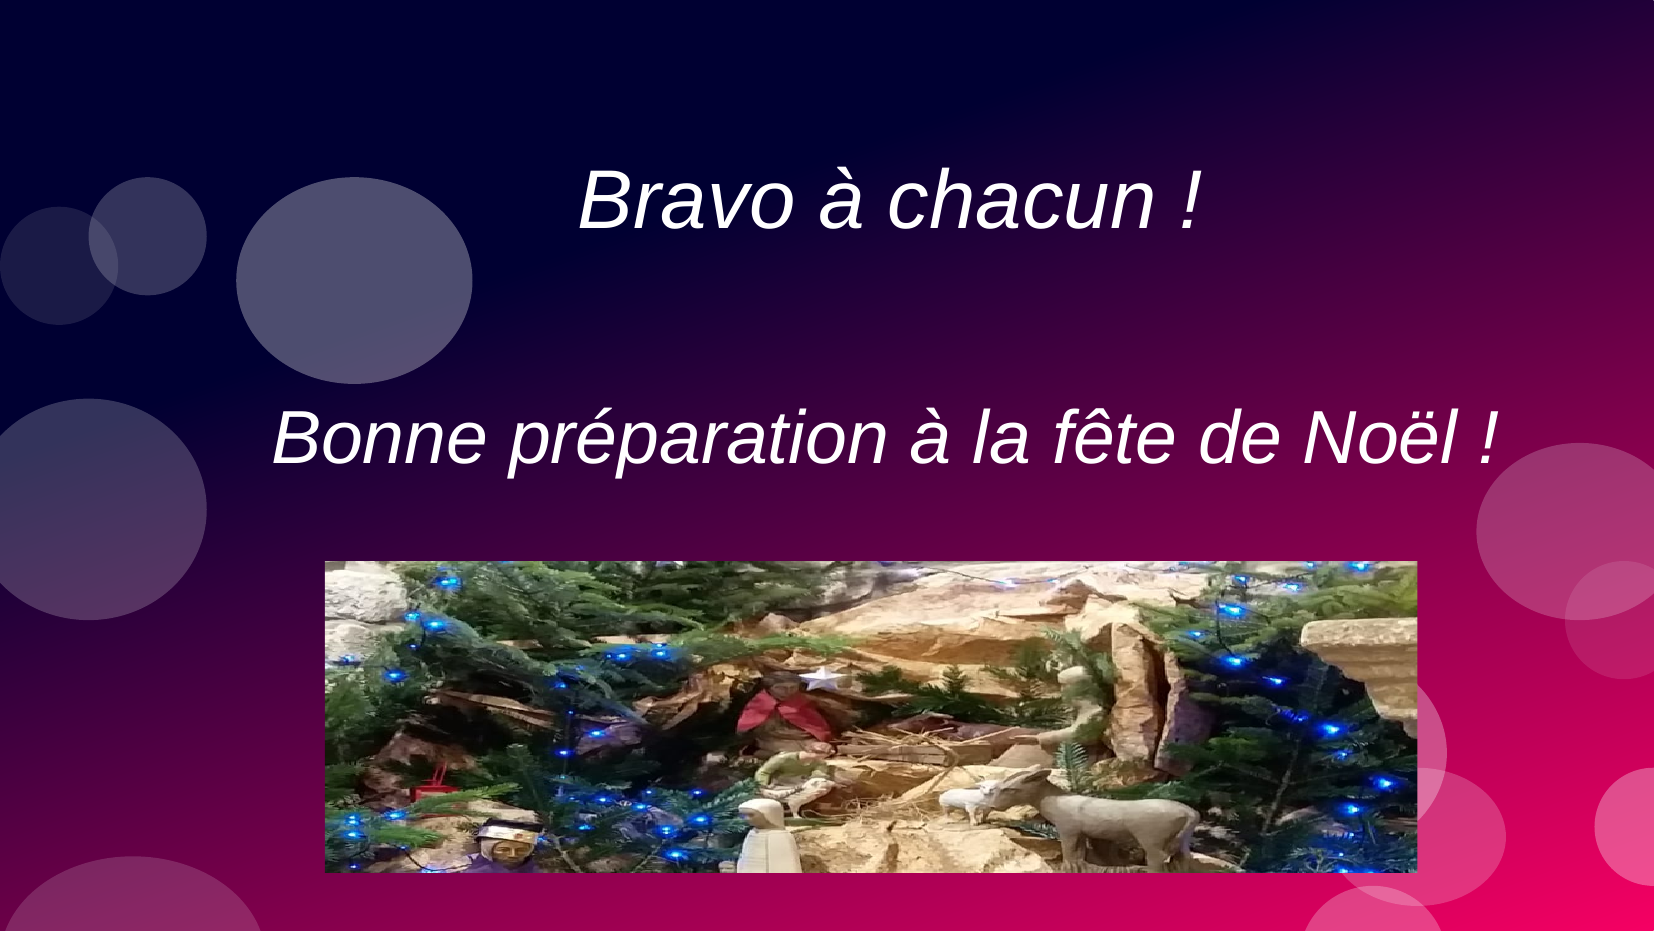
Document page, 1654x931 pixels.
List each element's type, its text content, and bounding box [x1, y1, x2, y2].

picture [324, 561, 1418, 873]
title Bravo à chacun ! [501, 118, 1654, 281]
list Bonne préparation à la fête de Noël ! [29, 396, 1506, 485]
